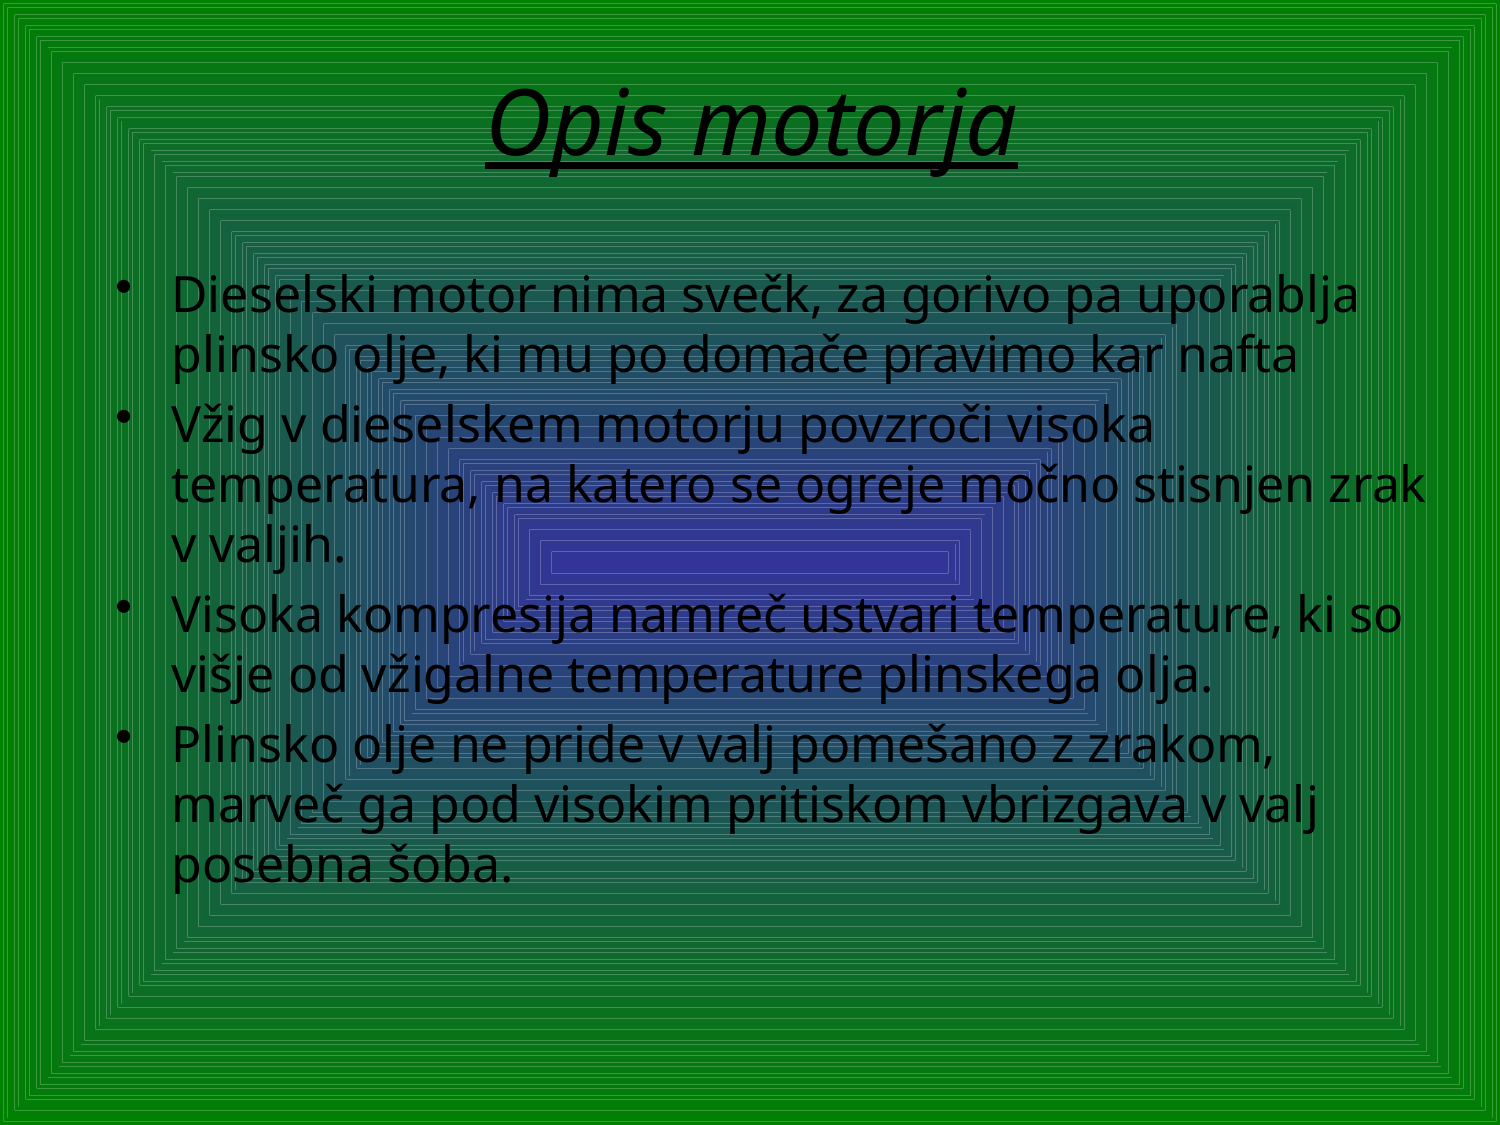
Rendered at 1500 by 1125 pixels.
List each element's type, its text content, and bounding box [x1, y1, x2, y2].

list Dieselski motor nima svečk, za gorivo pa uporablja plinsko olje, ki mu po domače pravimo kar nafta Vžig v dieselskem motorju povzroči visoka temperatura, na katero se ogreje močno stisnjen zrak v valjih. Visoka kompresija namreč ustvari temperature, ki so višje od vžigalne temperature plinskega olja. Plinsko olje ne pride v valj pomešano z zrakom, marveč ga pod visokim pritiskom vbrizgava v valj posebna šoba. [100, 255, 1451, 1094]
title Opis motorja [76, 42, 1427, 194]
